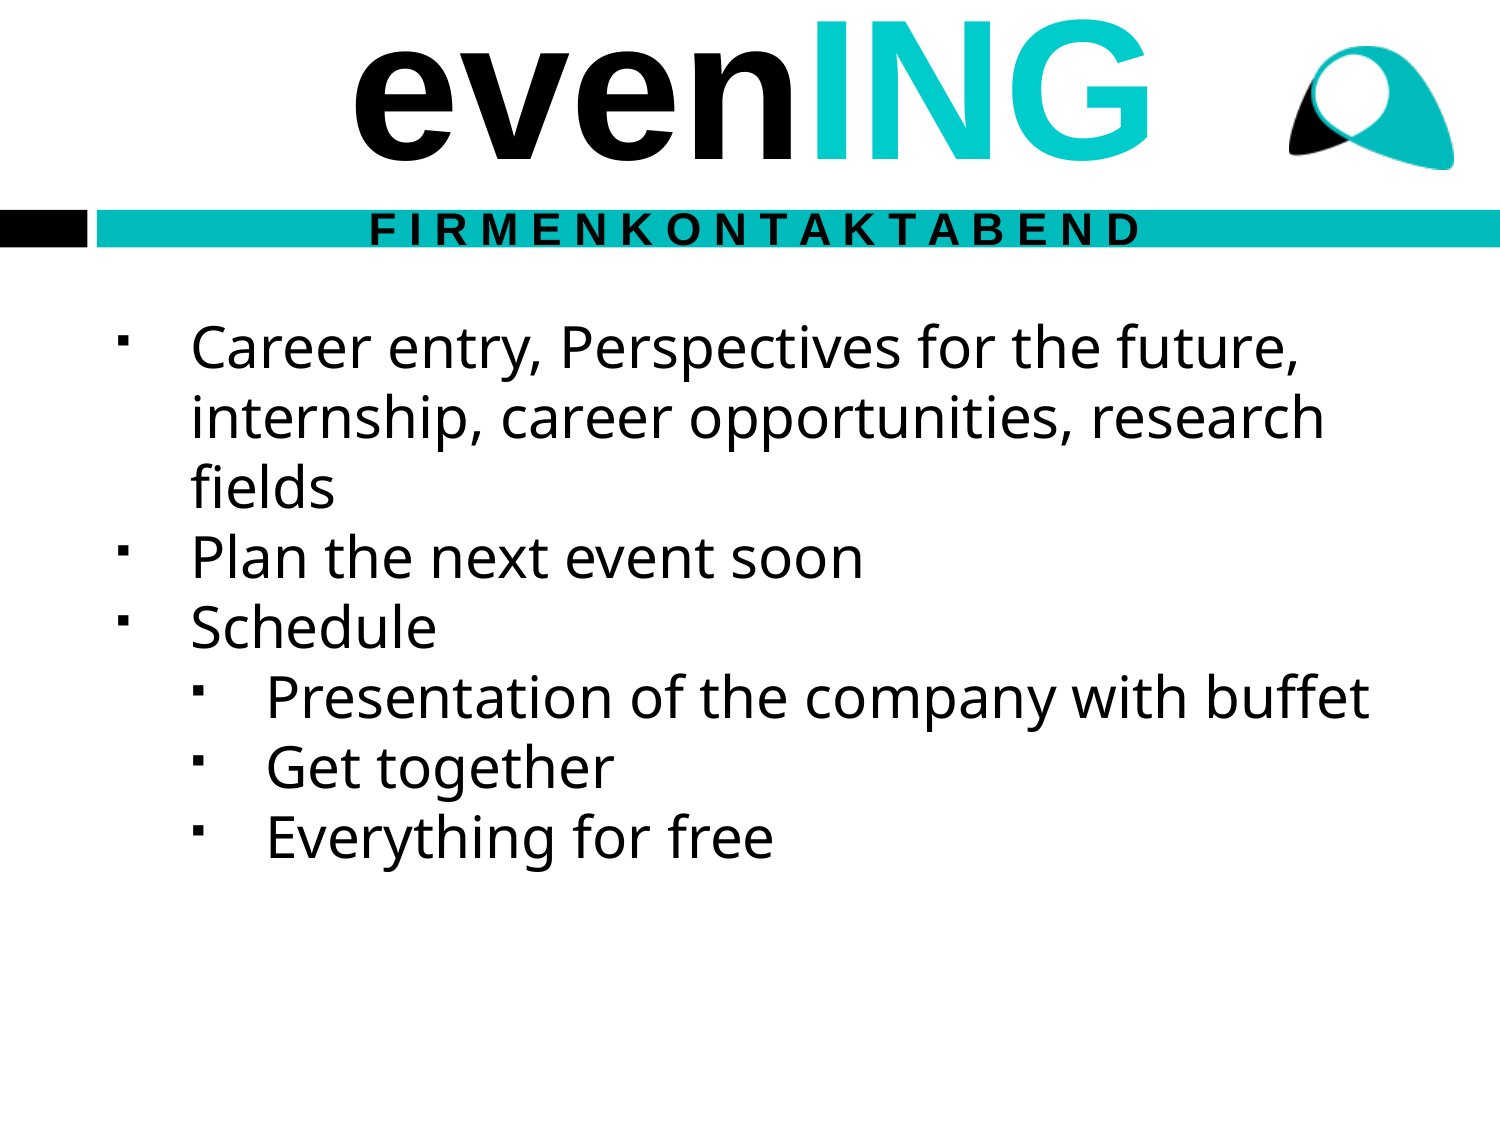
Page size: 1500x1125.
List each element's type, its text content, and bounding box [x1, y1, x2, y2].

picture [1289, 46, 1454, 170]
text_box evenING F I R M E N K O N T A K T A B E N D [333, 0, 1175, 263]
text_box Career entry, Perspectives for the future, internship, career opportunities, research fields Plan the next event soon Schedule Presentation of the company with buffet Get together Everything for free [100, 302, 1438, 929]
